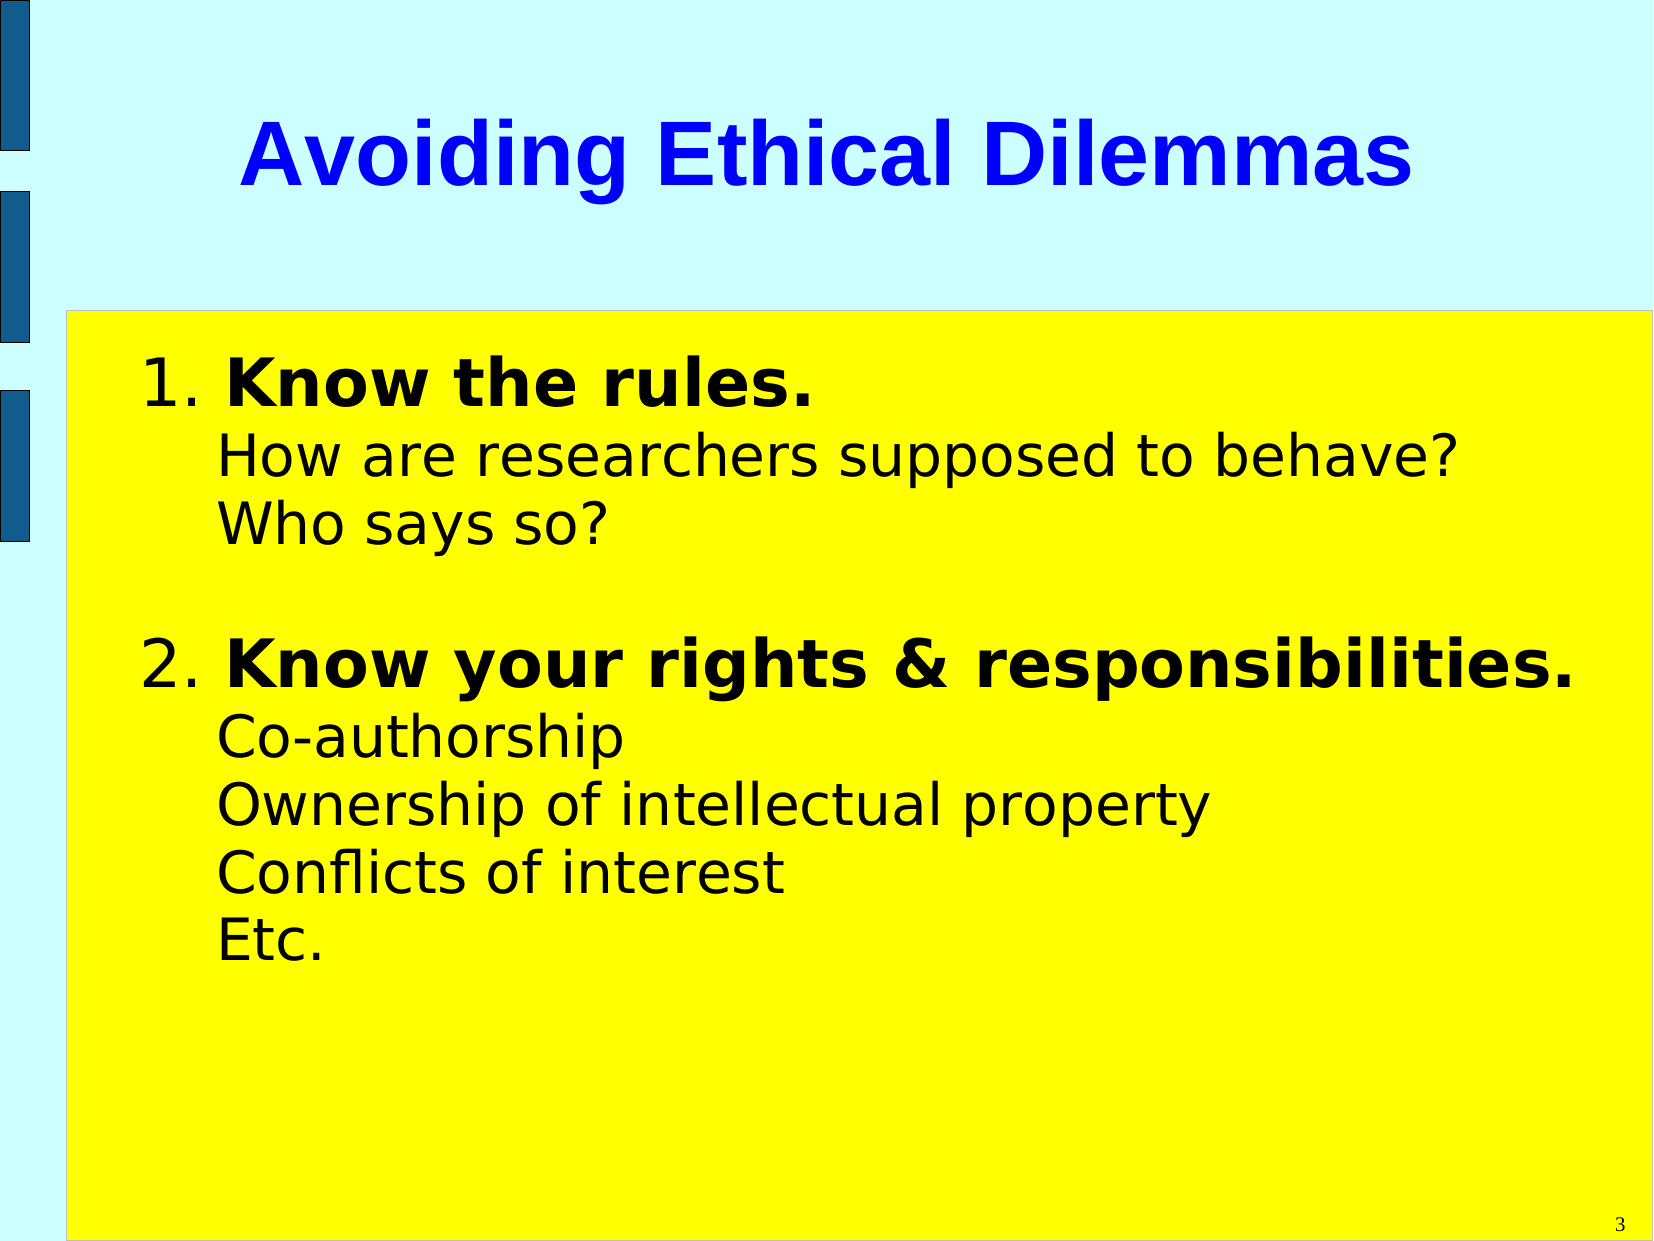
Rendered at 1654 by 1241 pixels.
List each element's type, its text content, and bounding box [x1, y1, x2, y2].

title Avoiding Ethical Dilemmas [121, 49, 1534, 258]
list 1. Know the rules. How are researchers supposed to behave? Who says so? 2. Know your rights & responsibilities. Co-authorship Ownership of intellectual property Conflicts of interest Etc. [121, 344, 1637, 1127]
